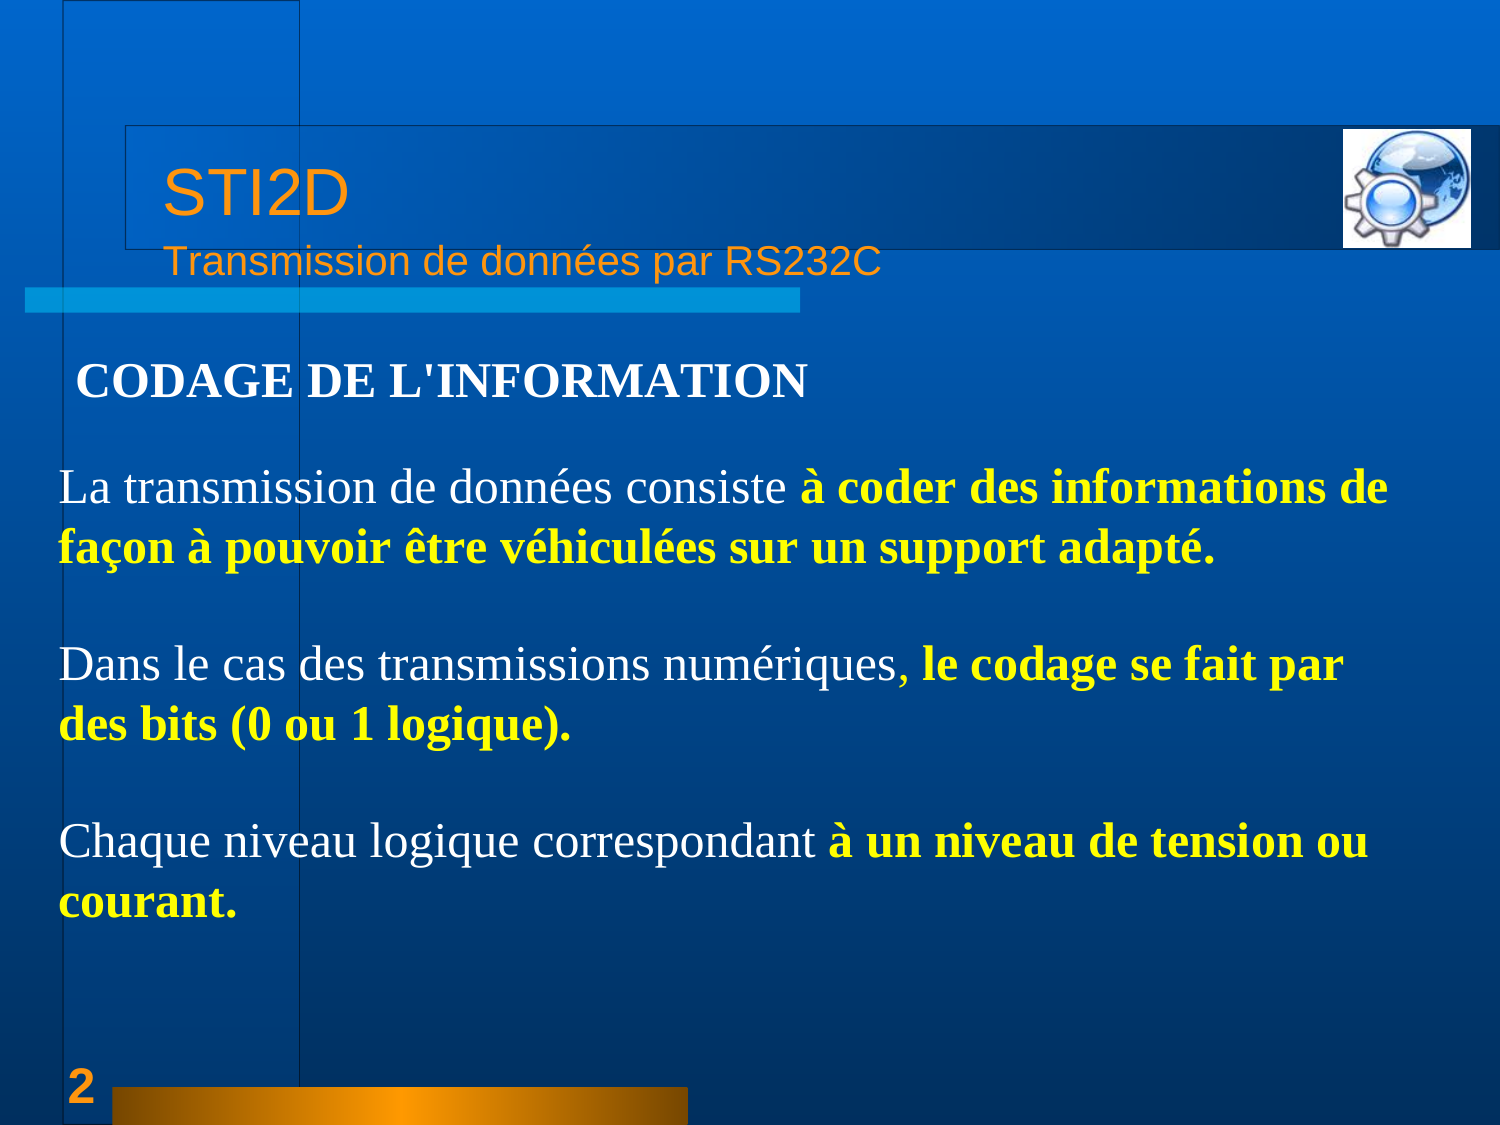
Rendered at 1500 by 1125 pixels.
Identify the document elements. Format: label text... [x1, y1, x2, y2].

text_box CODAGE DE L'INFORMATION [43, 339, 1019, 416]
text_box Dans le cas des transmissions numériques, le codage se fait par des bits (0 ou 1 logique). [43, 623, 1423, 759]
text_box Chaque niveau logique correspondant à un niveau de tension ou courant. [43, 800, 1435, 936]
picture [1343, 129, 1471, 248]
text_box La transmission de données consiste à coder des informations de façon à pouvoir être véhiculées sur un support adapté. [43, 446, 1407, 582]
